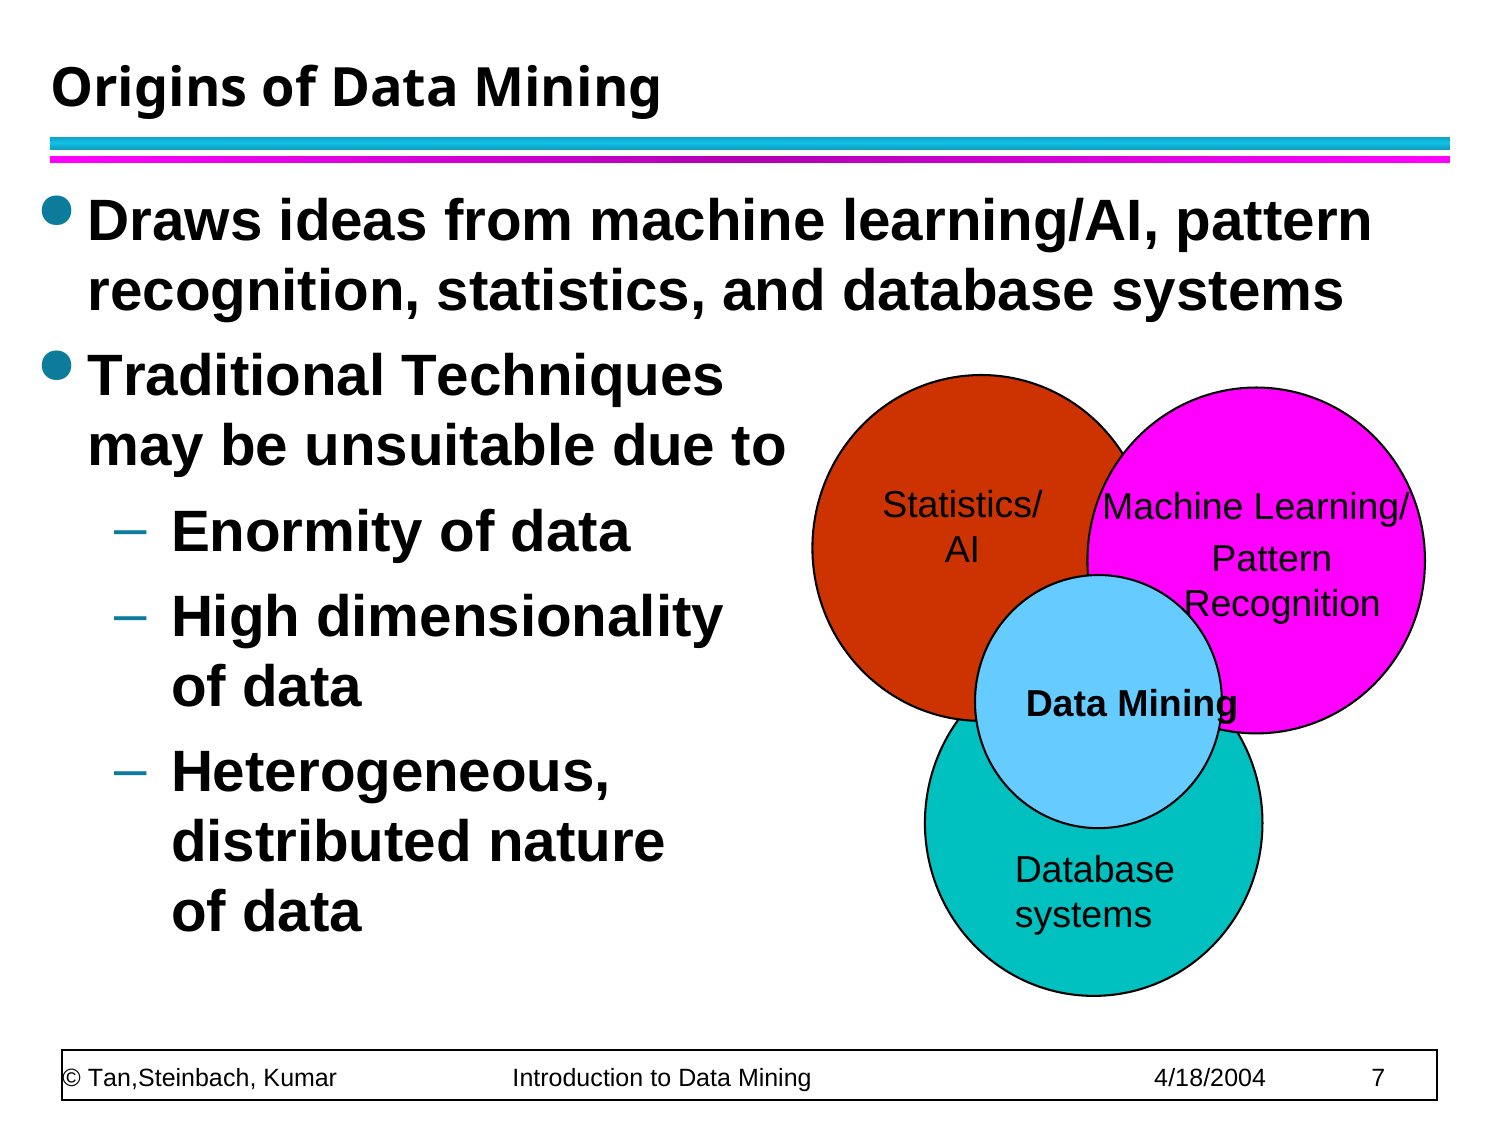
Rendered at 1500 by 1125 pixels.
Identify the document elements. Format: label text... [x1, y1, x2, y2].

text_box Statistics/ AI [849, 472, 1076, 578]
text_box Machine Learning/ Pattern Recognition [1102, 474, 1453, 633]
text_box Database systems [999, 837, 1238, 943]
title Origins of Data Mining [49, 35, 1409, 126]
text_box [812, 375, 1410, 996]
text_box [1222, 699, 1230, 712]
list Draws ideas from machine learning/AI, pattern recognition, statistics, and database systems Traditional Techniques may be unsuitable due to Enormity of data High dimensionality of data Heterogeneous, distributed nature of data [24, 174, 1476, 1076]
text_box [1221, 713, 1230, 720]
text_box Data Mining [975, 575, 1222, 829]
